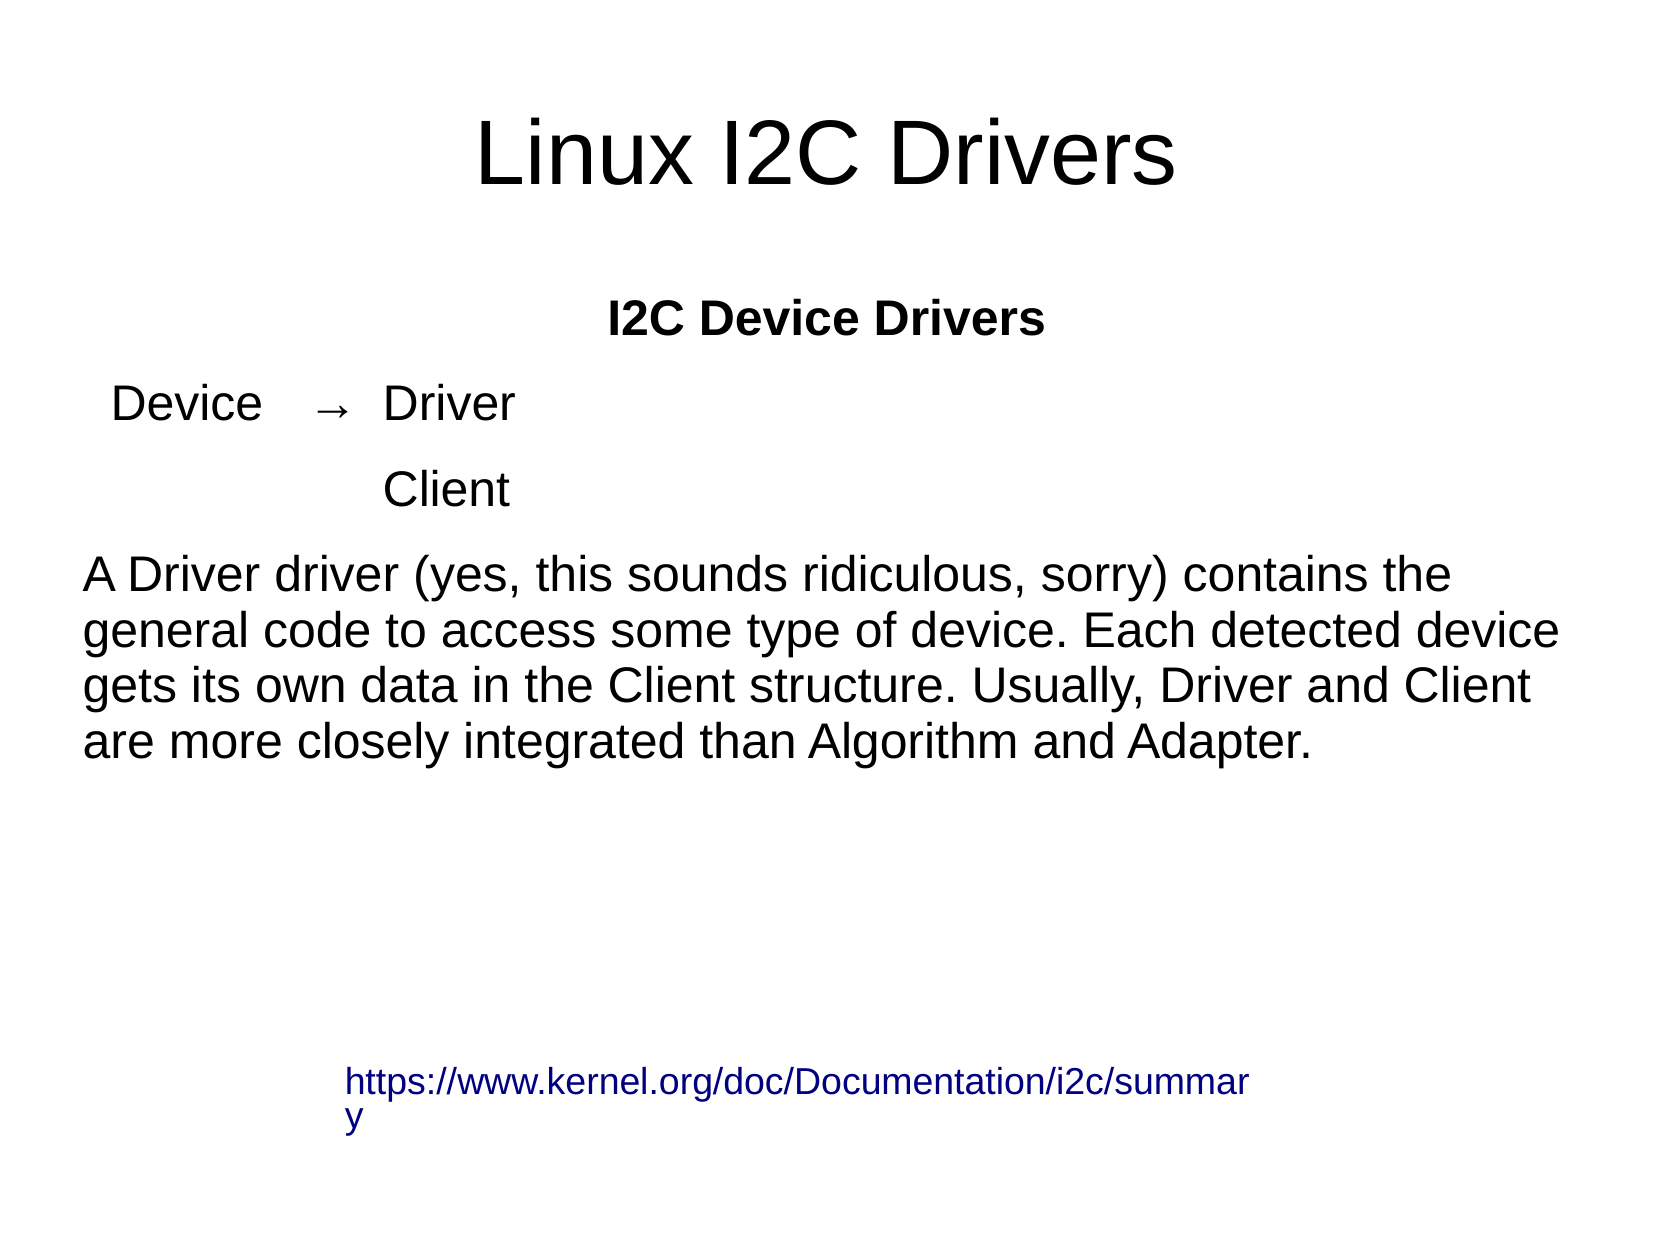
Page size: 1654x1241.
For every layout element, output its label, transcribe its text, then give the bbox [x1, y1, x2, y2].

list I2C Device Drivers Device → Driver Client A Driver driver (yes, this sounds ridiculous, sorry) contains the general code to access some type of device. Each detected device gets its own data in the Client structure. Usually, Driver and Client are more closely integrated than Algorithm and Adapter. [82, 290, 1571, 1010]
title Linux I2C Drivers [82, 49, 1571, 257]
text_box https://www.kernel.org/doc/Documentation/i2c/summary [330, 1053, 1284, 1111]
